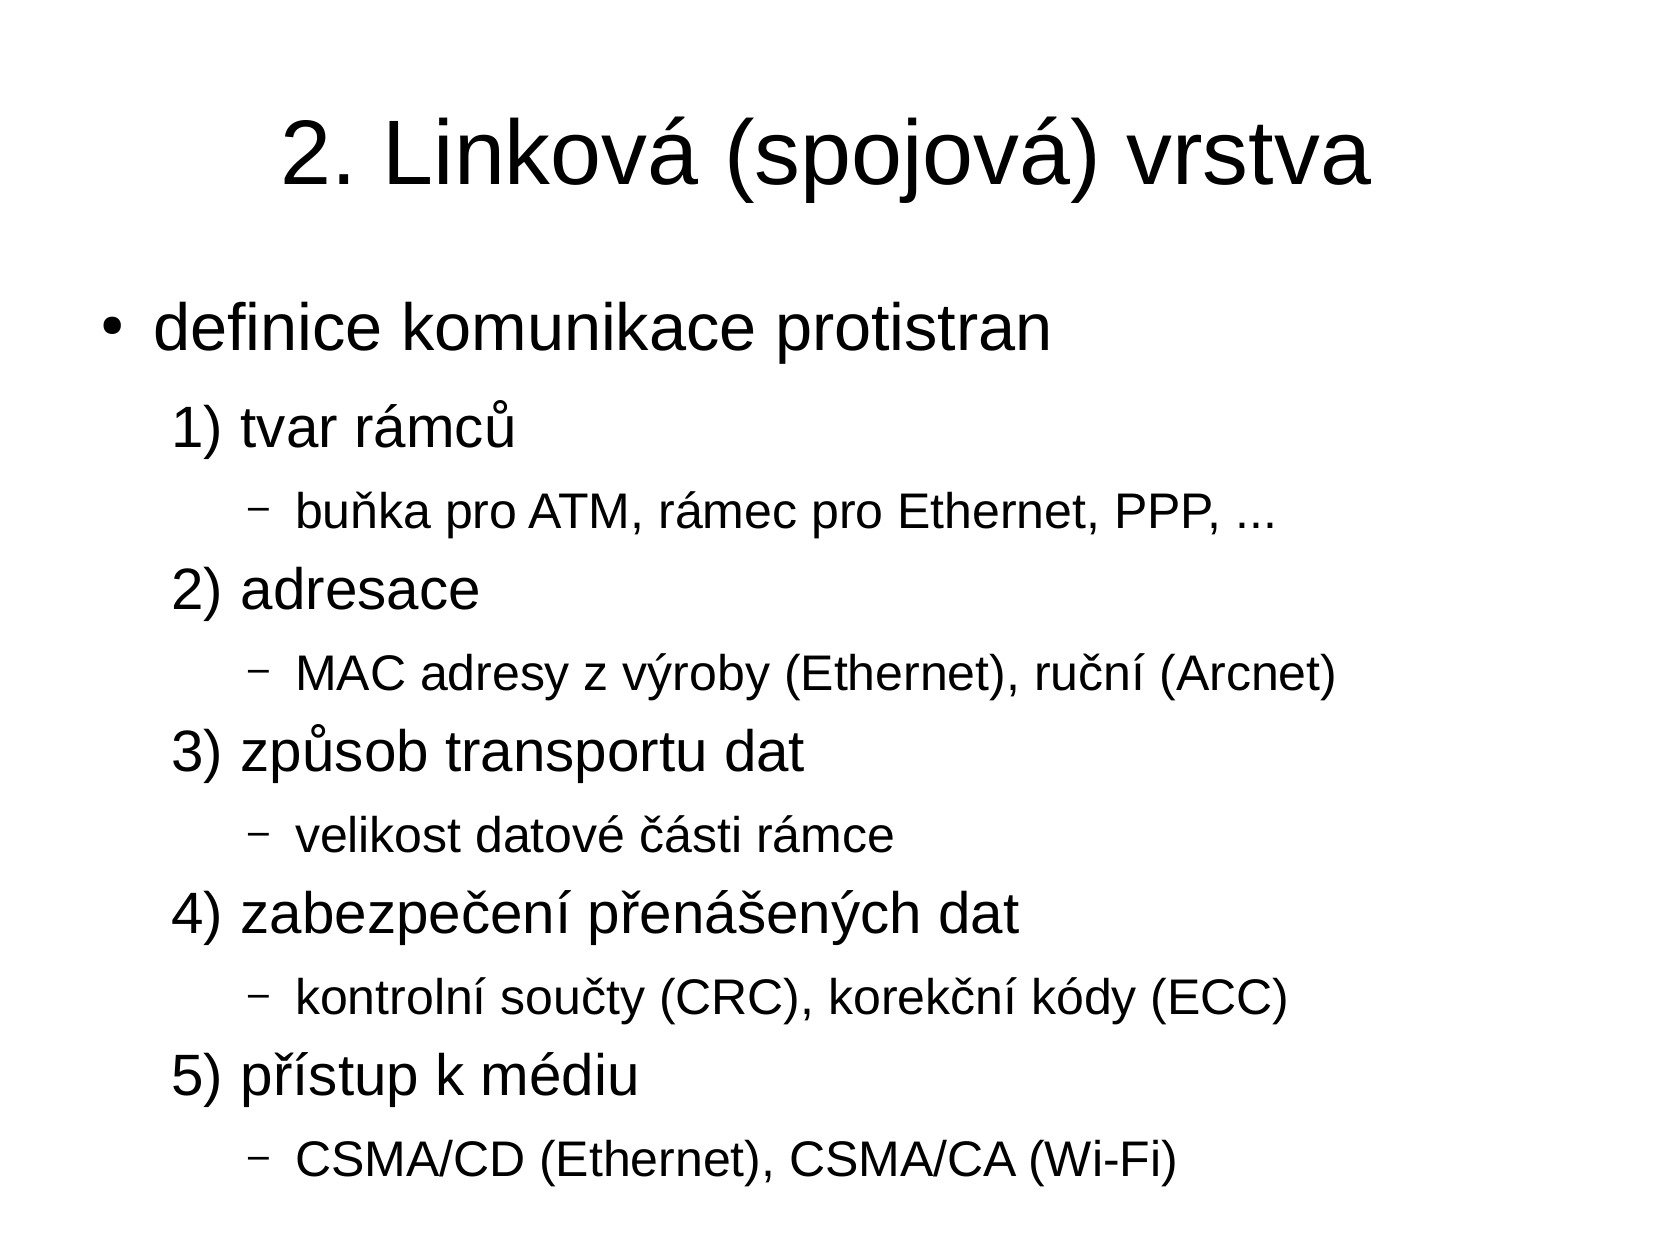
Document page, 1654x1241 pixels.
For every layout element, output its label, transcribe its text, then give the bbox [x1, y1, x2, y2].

title 2. Linková (spojová) vrstva [82, 49, 1571, 257]
list definice komunikace protistran tvar rámců buňka pro ATM, rámec pro Ethernet, PPP, ... adresace MAC adresy z výroby (Ethernet), ruční (Arcnet) způsob transportu dat velikost datové části rámce zabezpečení přenášených dat kontrolní součty (CRC), korekční kódy (ECC) přístup k médiu CSMA/CD (Ethernet), CSMA/CA (Wi-Fi) [82, 290, 1571, 1211]
